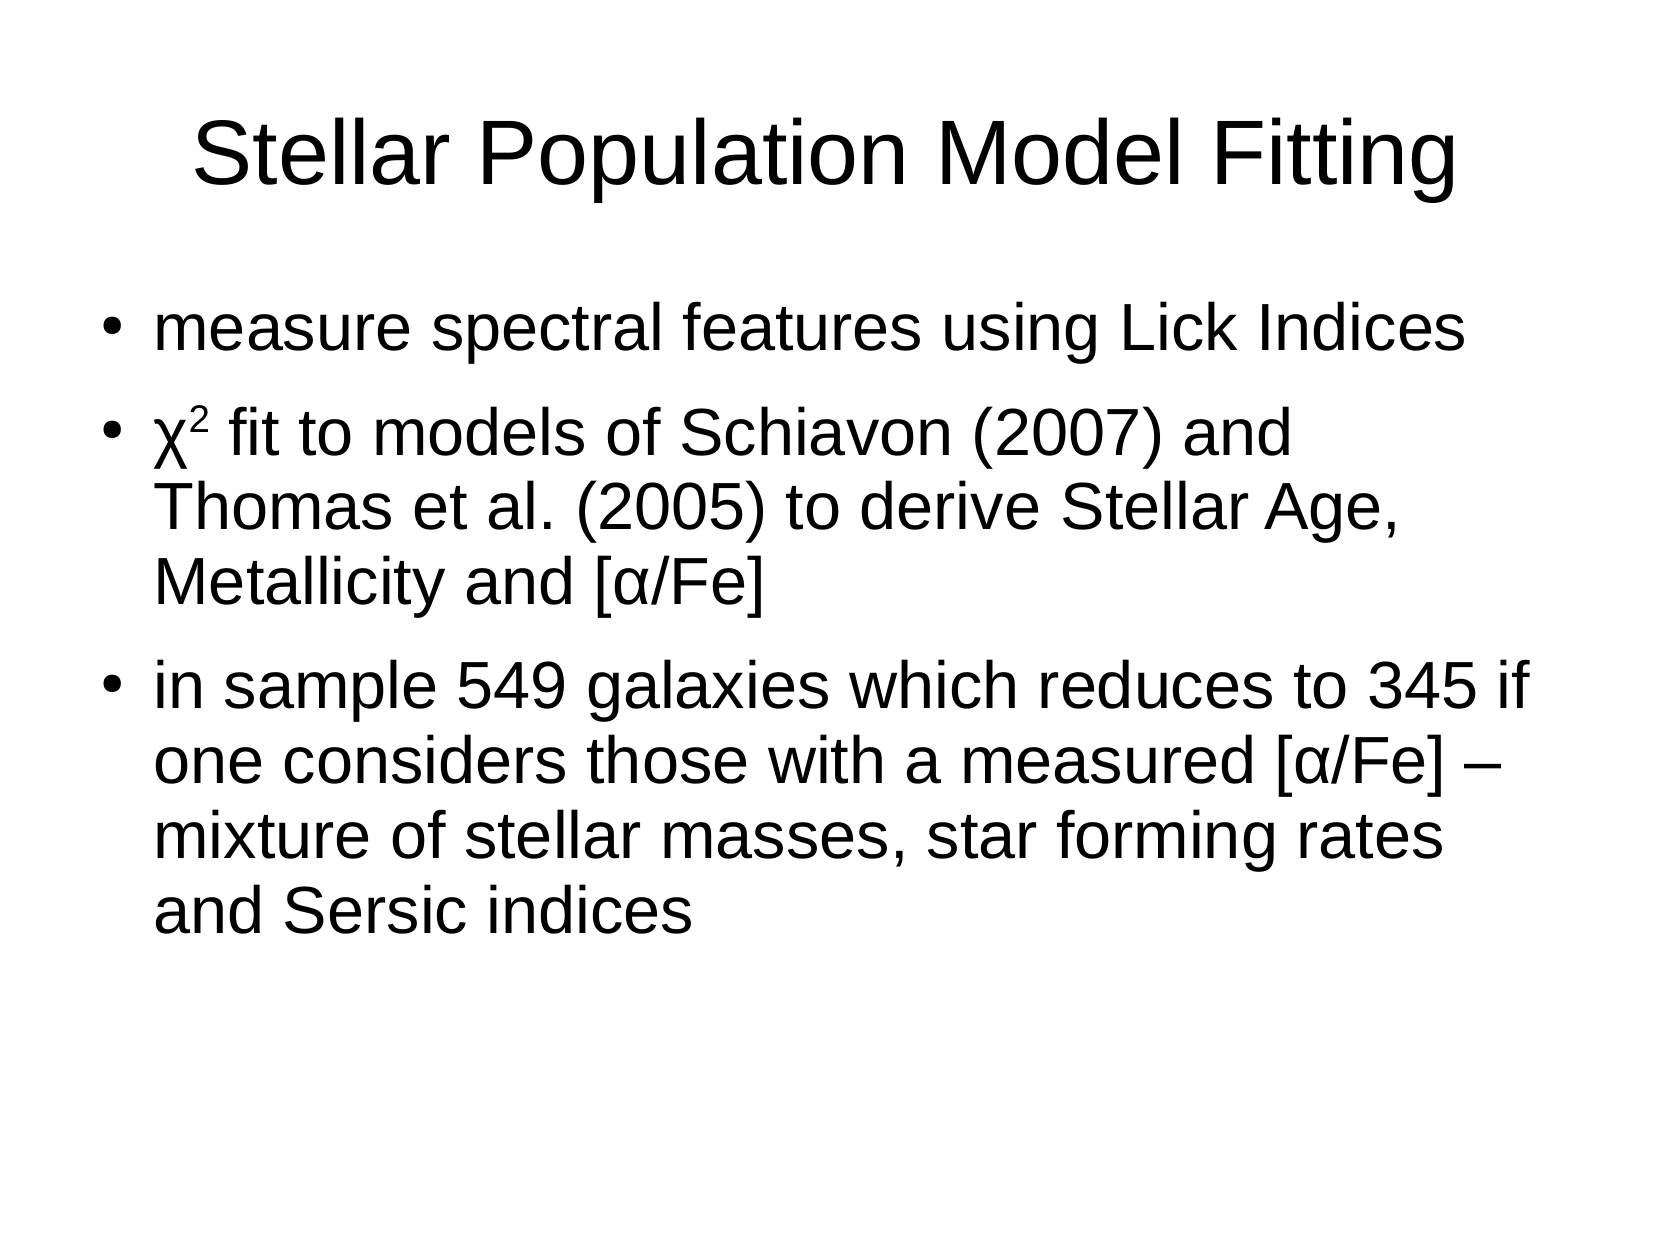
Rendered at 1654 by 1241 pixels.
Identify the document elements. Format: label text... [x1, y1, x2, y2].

list measure spectral features using Lick Indices χ2 fit to models of Schiavon (2007) and Thomas et al. (2005) to derive Stellar Age, Metallicity and [α/Fe] in sample 549 galaxies which reduces to 345 if one considers those with a measured [α/Fe] – mixture of stellar masses, star forming rates and Sersic indices [82, 290, 1538, 1010]
title Stellar Population Model Fitting [82, 49, 1571, 257]
